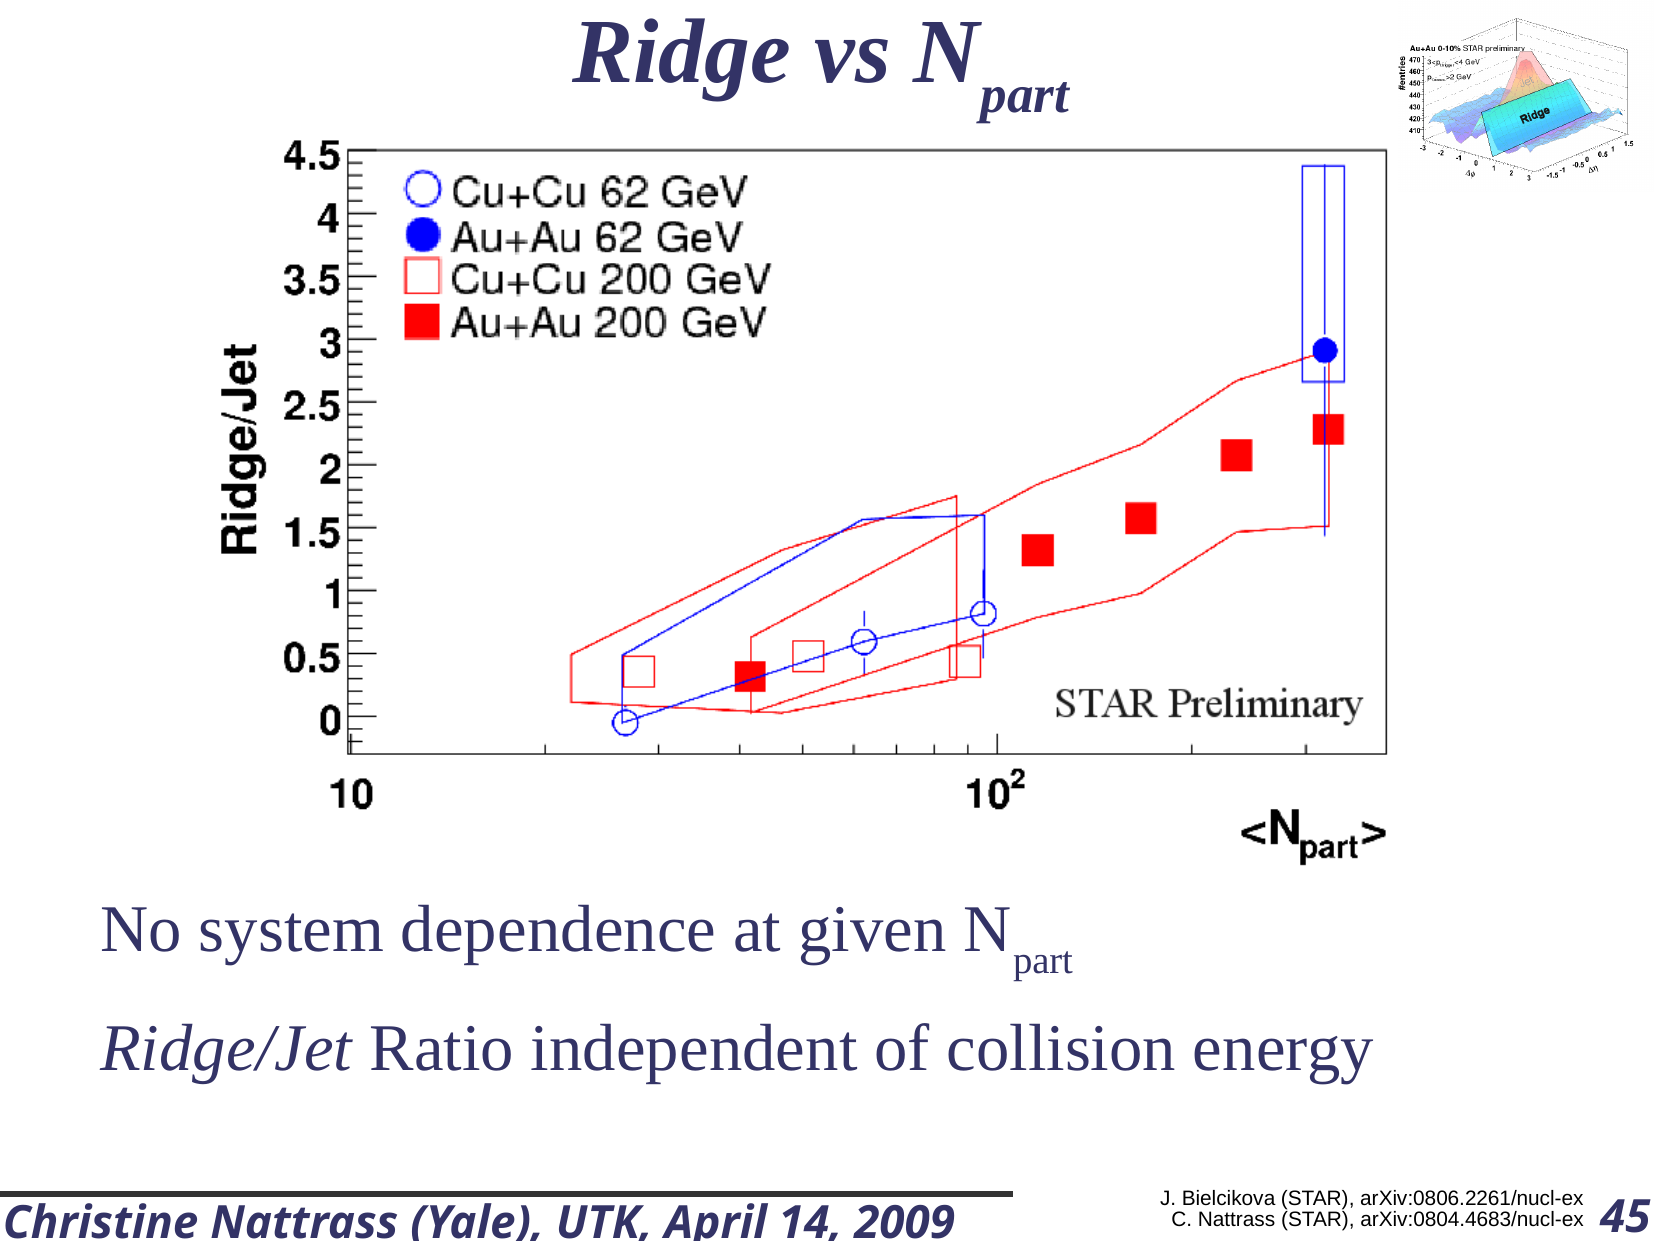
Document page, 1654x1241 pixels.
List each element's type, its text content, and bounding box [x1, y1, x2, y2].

picture [1398, 0, 1654, 192]
text_box J. Bielcikova (STAR), arXiv:0806.2261/nucl-ex C. Nattrass (STAR), arXiv:0804.4683/nucl-ex [1083, 1180, 1599, 1241]
picture [206, 135, 1390, 875]
list No system dependence at given Npart Ridge/Jet Ratio independent of collision energy [82, 891, 1571, 1192]
title Ridge vs Npart [76, 0, 1398, 125]
